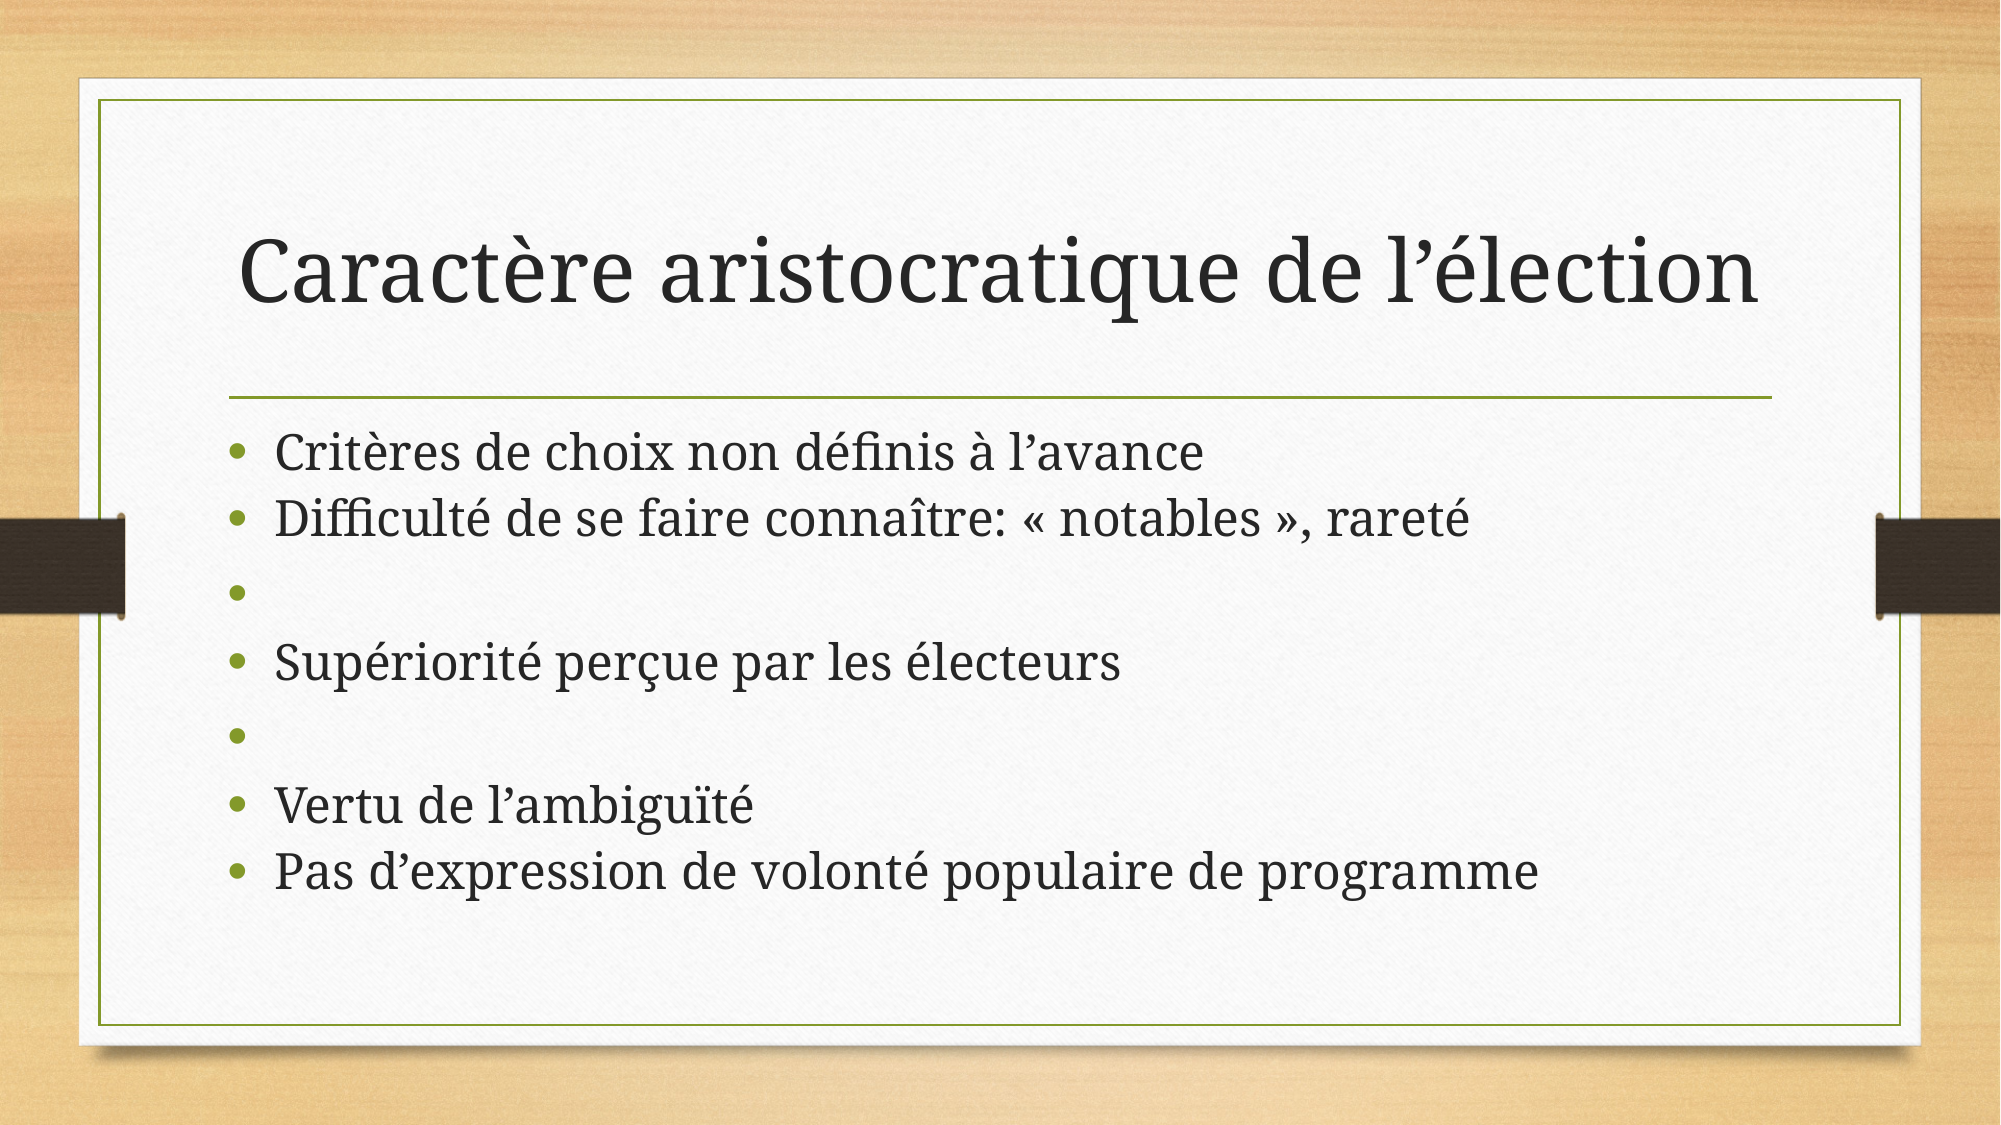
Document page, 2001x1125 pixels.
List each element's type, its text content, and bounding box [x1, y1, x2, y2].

title Caractère aristocratique de l’élection [212, 161, 1788, 376]
list Critères de choix non définis à l’avance Difficulté de se faire connaître: « notables », rareté Supériorité perçue par les électeurs Vertu de l’ambiguïté Pas d’expression de volonté populaire de programme [212, 419, 1788, 964]
